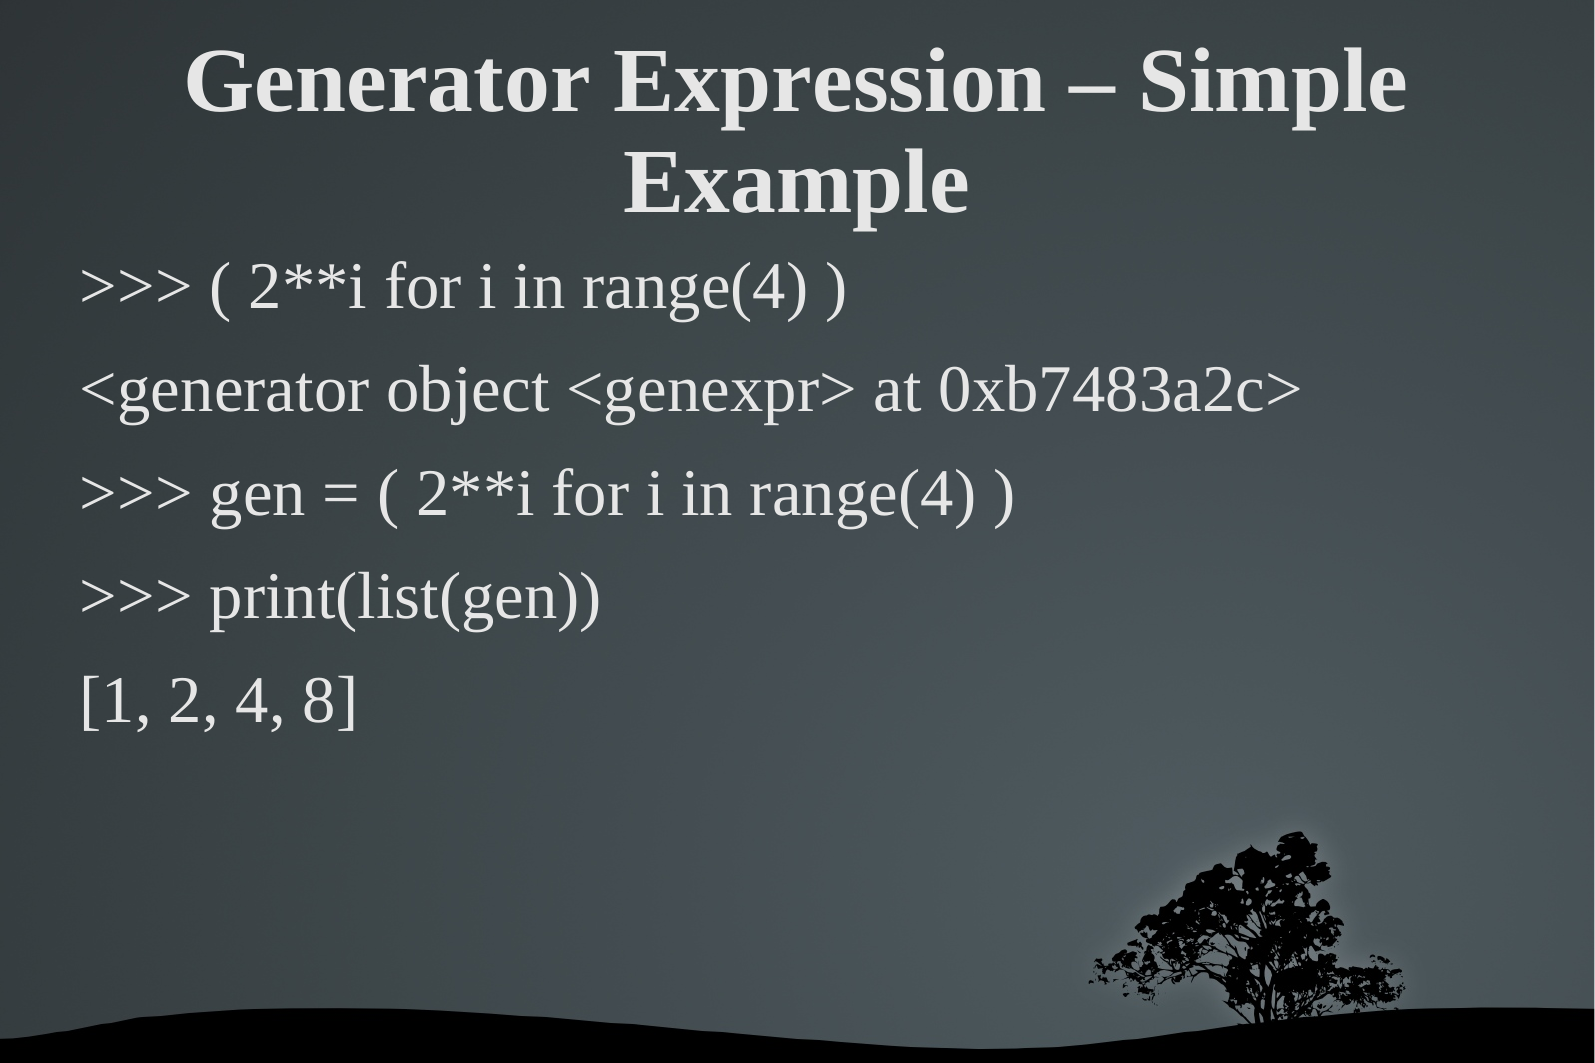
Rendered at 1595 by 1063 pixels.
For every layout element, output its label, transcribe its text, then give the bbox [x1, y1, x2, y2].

picture [0, 0, 1595, 1063]
title Generator Expression – Simple Example [79, 11, 1515, 248]
list >>> ( 2**i for i in range(4) ) <generator object <genexpr> at 0xb7483a2c> >>> gen = ( 2**i for i in range(4) ) >>> print(list(gen)) [1, 2, 4, 8] [79, 248, 1515, 936]
